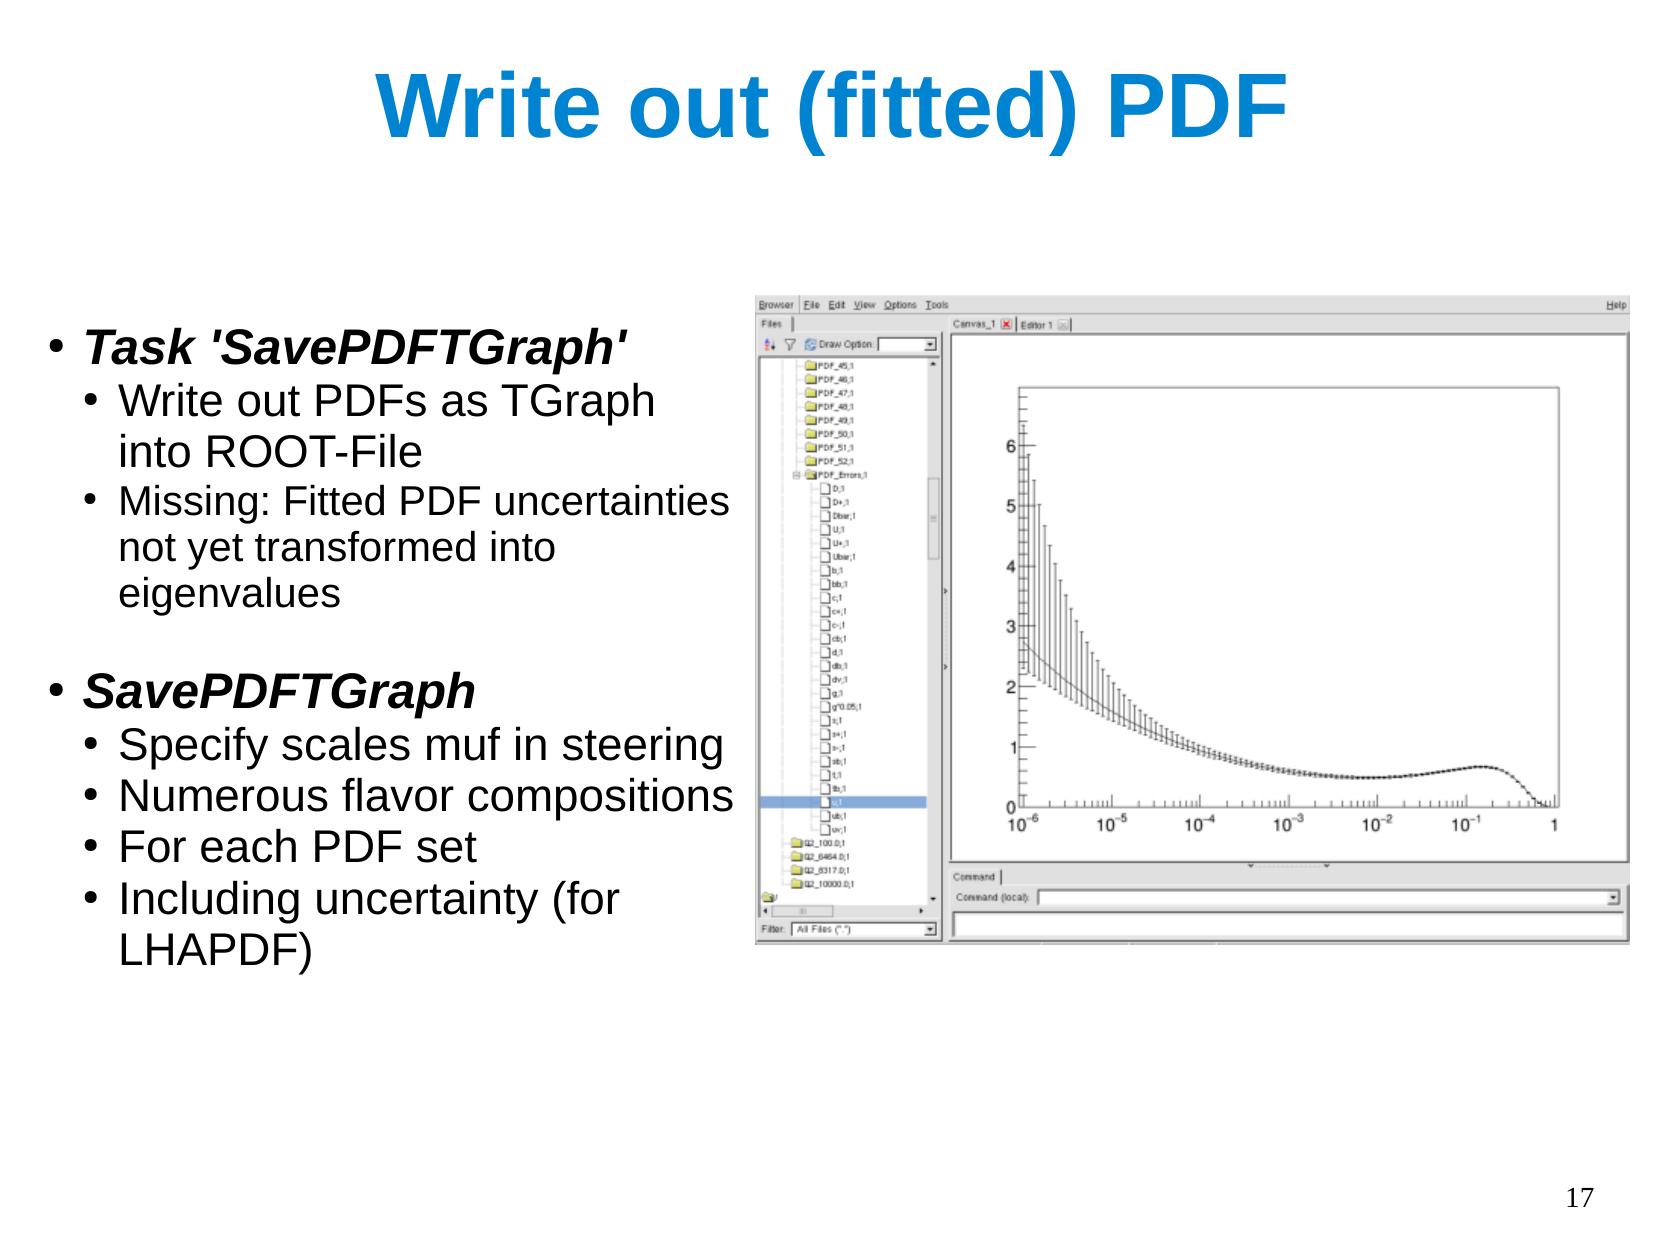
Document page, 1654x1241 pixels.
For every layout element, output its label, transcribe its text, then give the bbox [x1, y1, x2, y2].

picture [755, 295, 1630, 945]
title Write out (fitted) PDF [70, 35, 1595, 178]
list Task 'SavePDFTGraph' Write out PDFs as TGraph into ROOT-File Missing: Fitted PDF uncertainties not yet transformed into eigenvalues SavePDFTGraph Specify scales muf in steering Numerous flavor compositions For each PDF set Including uncertainty (for LHAPDF) [47, 318, 756, 1158]
